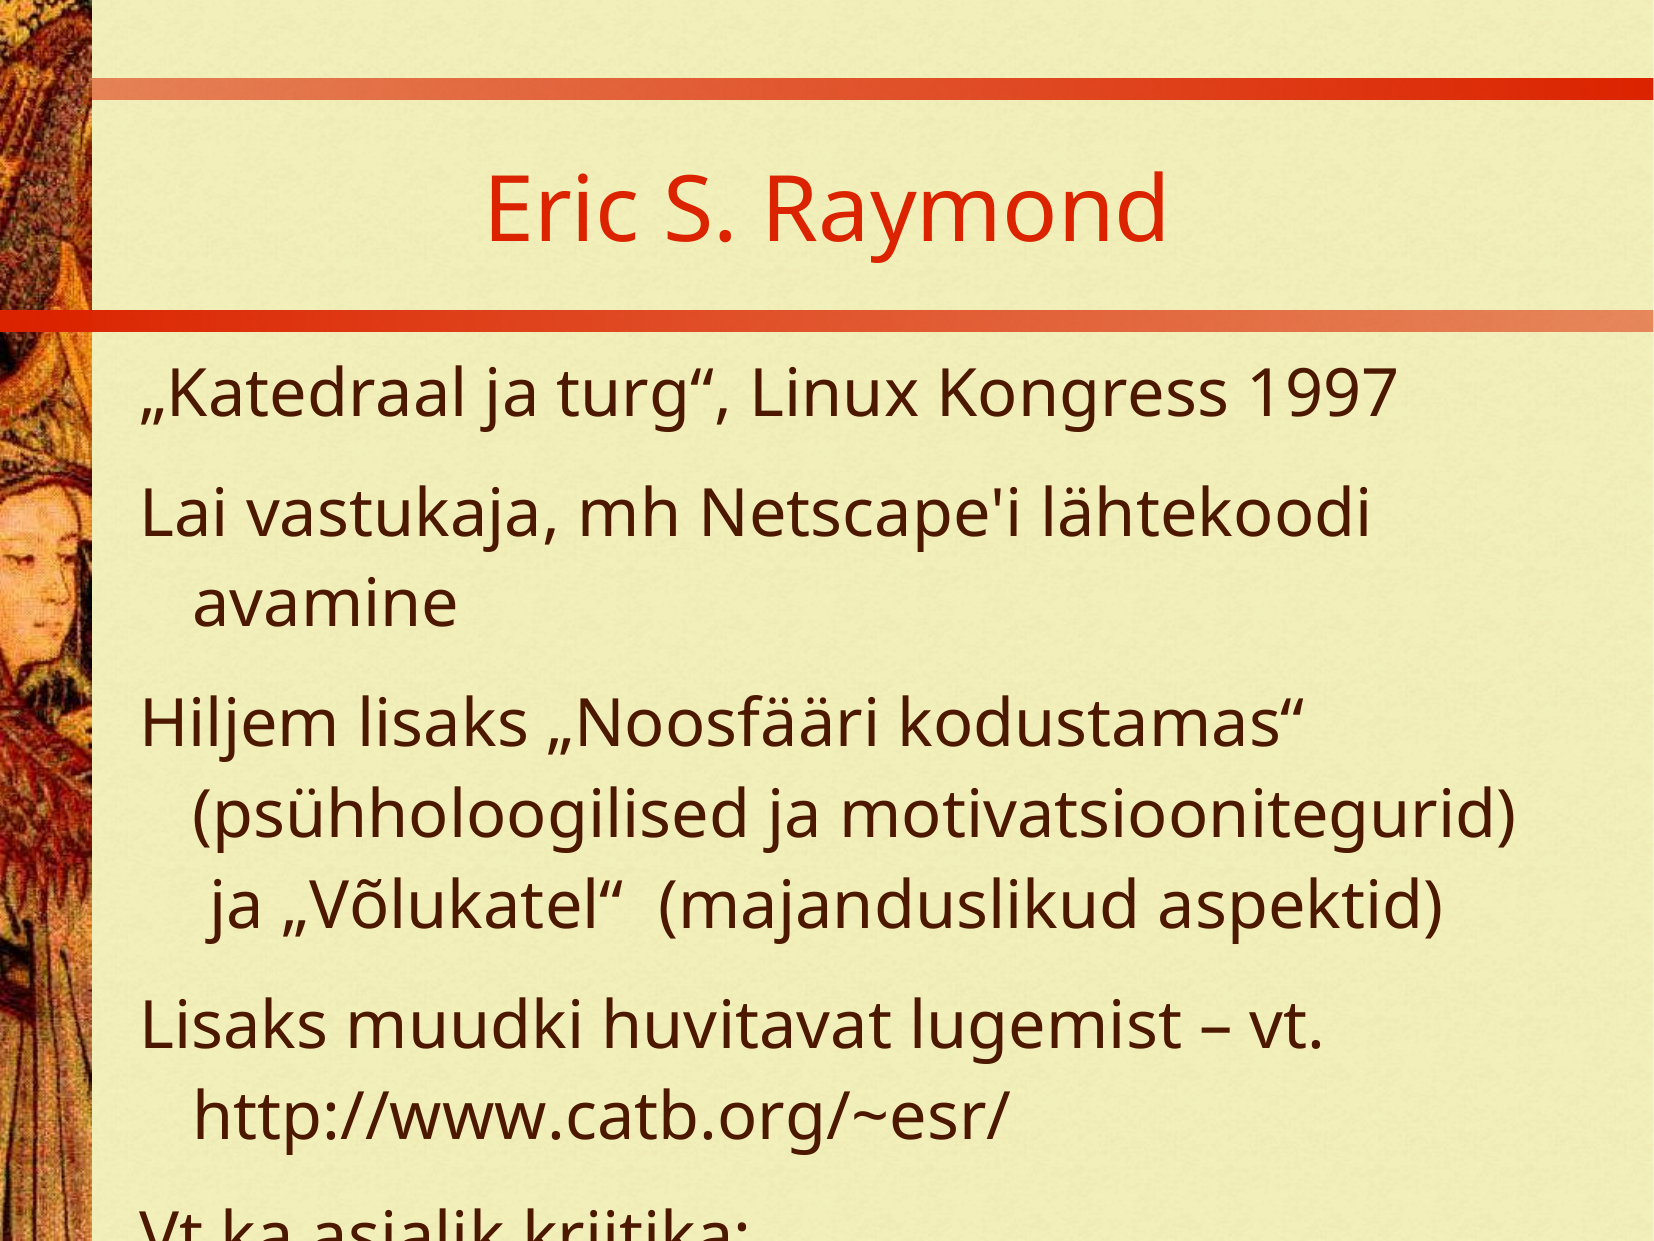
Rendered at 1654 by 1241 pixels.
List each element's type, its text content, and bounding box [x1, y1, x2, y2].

list „Katedraal ja turg“, Linux Kongress 1997 Lai vastukaja, mh Netscape'i lähtekoodi avamine Hiljem lisaks „Noosfääri kodustamas“ (psühholoogilised ja motivatsioonitegurid) ja „Võlukatel“ (majanduslikud aspektid) Lisaks muudki huvitavat lugemist – vt. http://www.catb.org/~esr/ Vt ka asjalik kriitika: http://fare.tunes.org/articles/about_esr.html [121, 344, 1534, 1197]
picture [0, 0, 1654, 310]
title Eric S. Raymond [121, 110, 1534, 303]
picture [0, 332, 1654, 1241]
